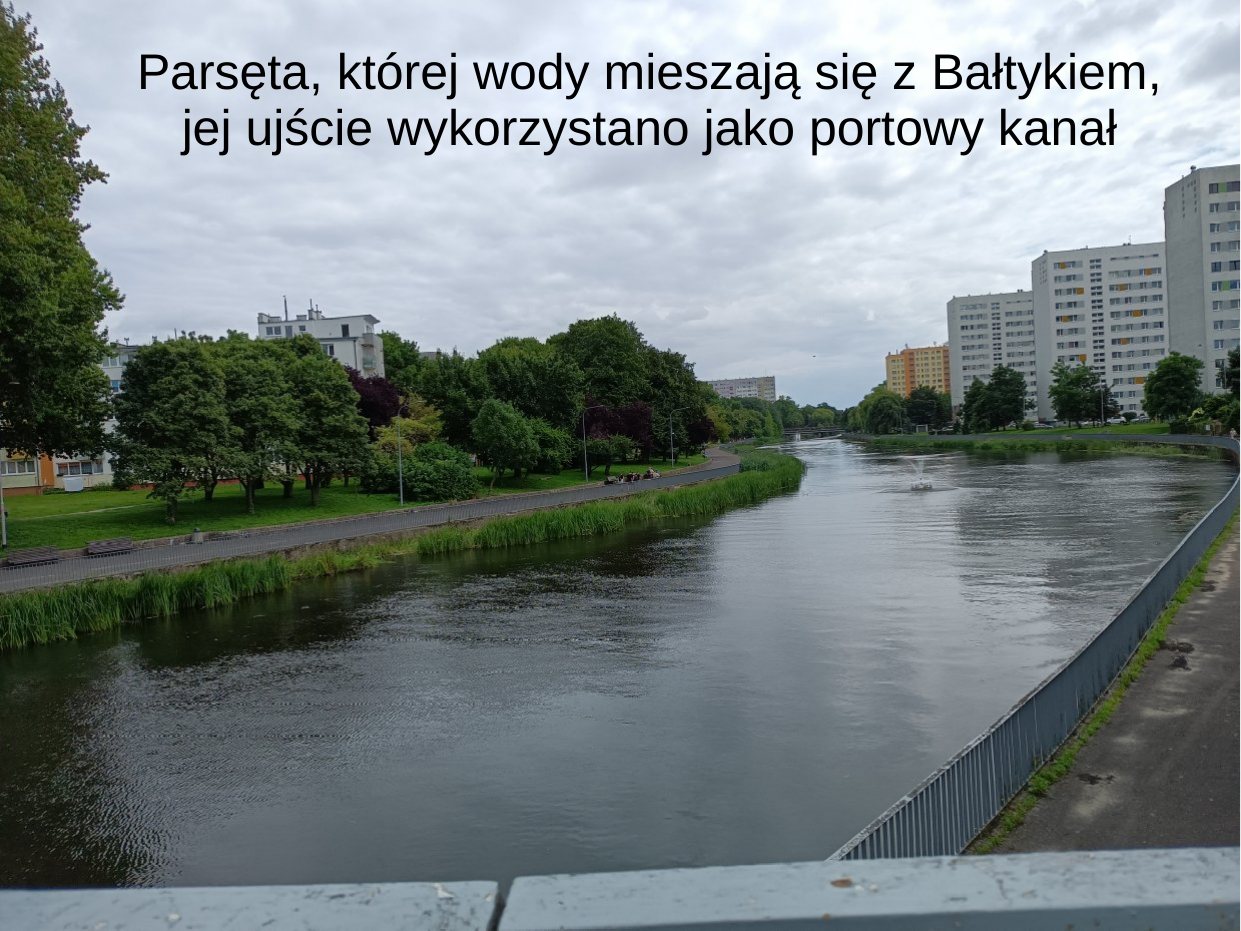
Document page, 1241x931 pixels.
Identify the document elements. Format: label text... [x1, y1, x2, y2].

picture [0, 0, 1241, 931]
text_box Parsęta, której wody mieszają się z Bałtykiem, jej ujście wykorzystano jako portowy kanał [118, 37, 1182, 275]
